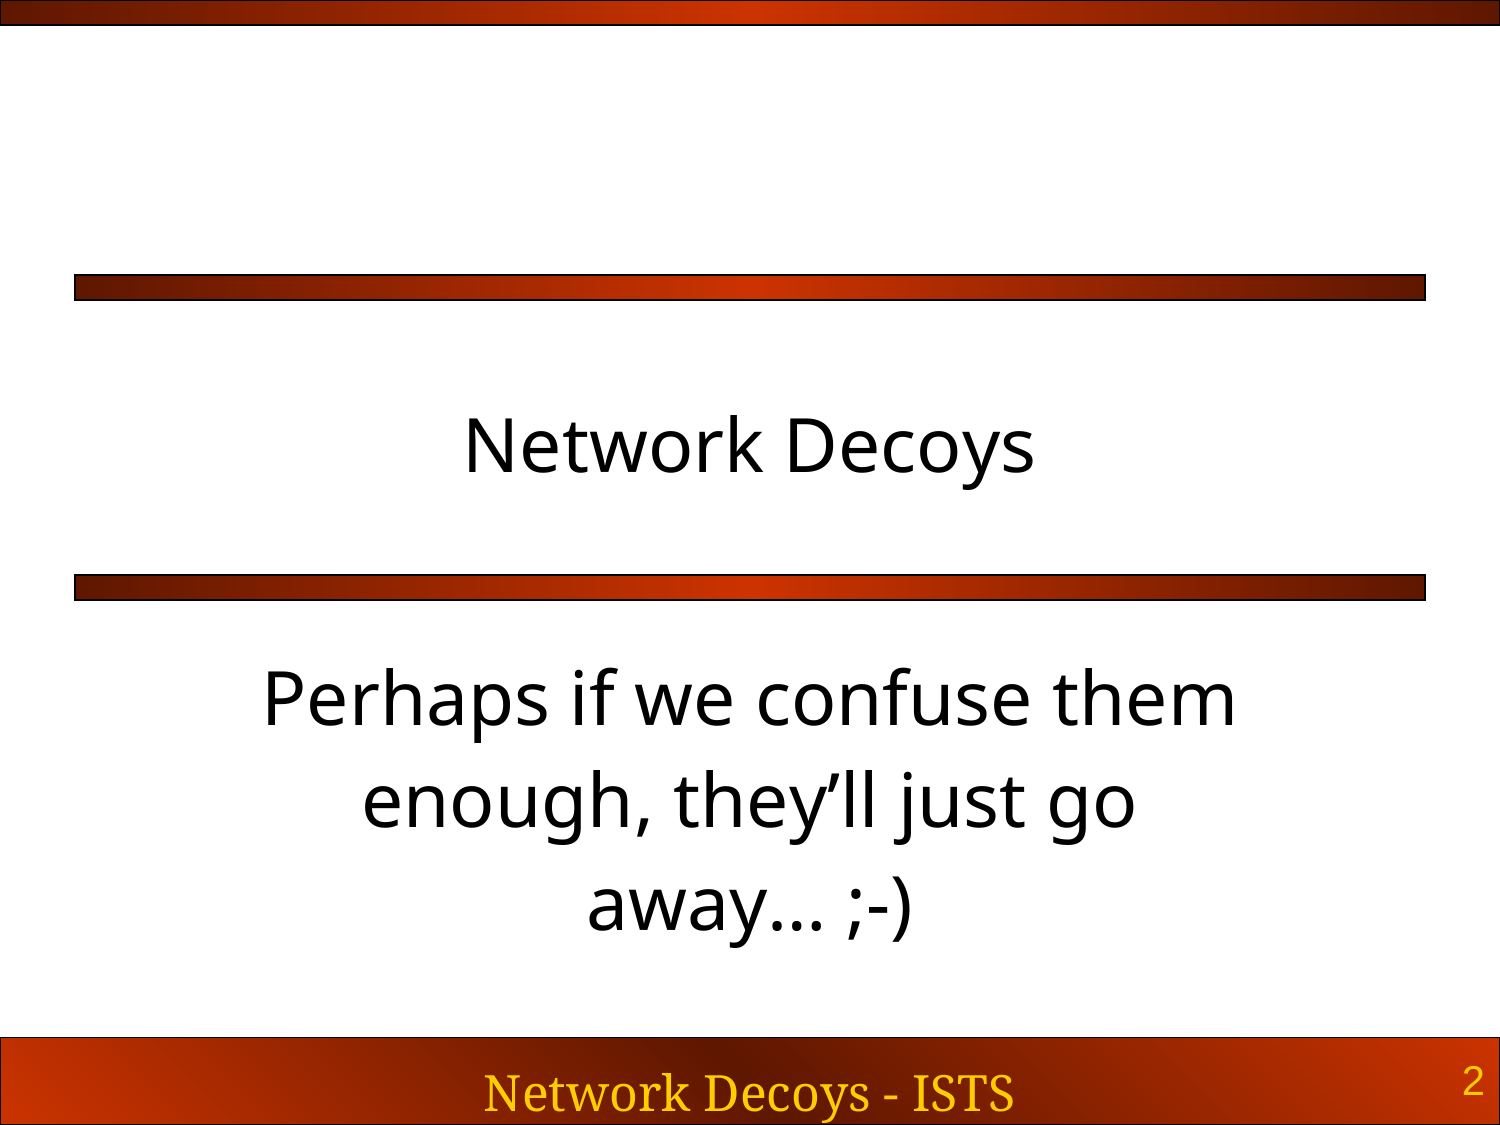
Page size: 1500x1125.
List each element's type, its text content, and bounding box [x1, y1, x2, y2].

title Network Decoys [112, 349, 1388, 538]
subtitle Perhaps if we confuse them enough, they’ll just go away… ;-) [225, 637, 1276, 926]
